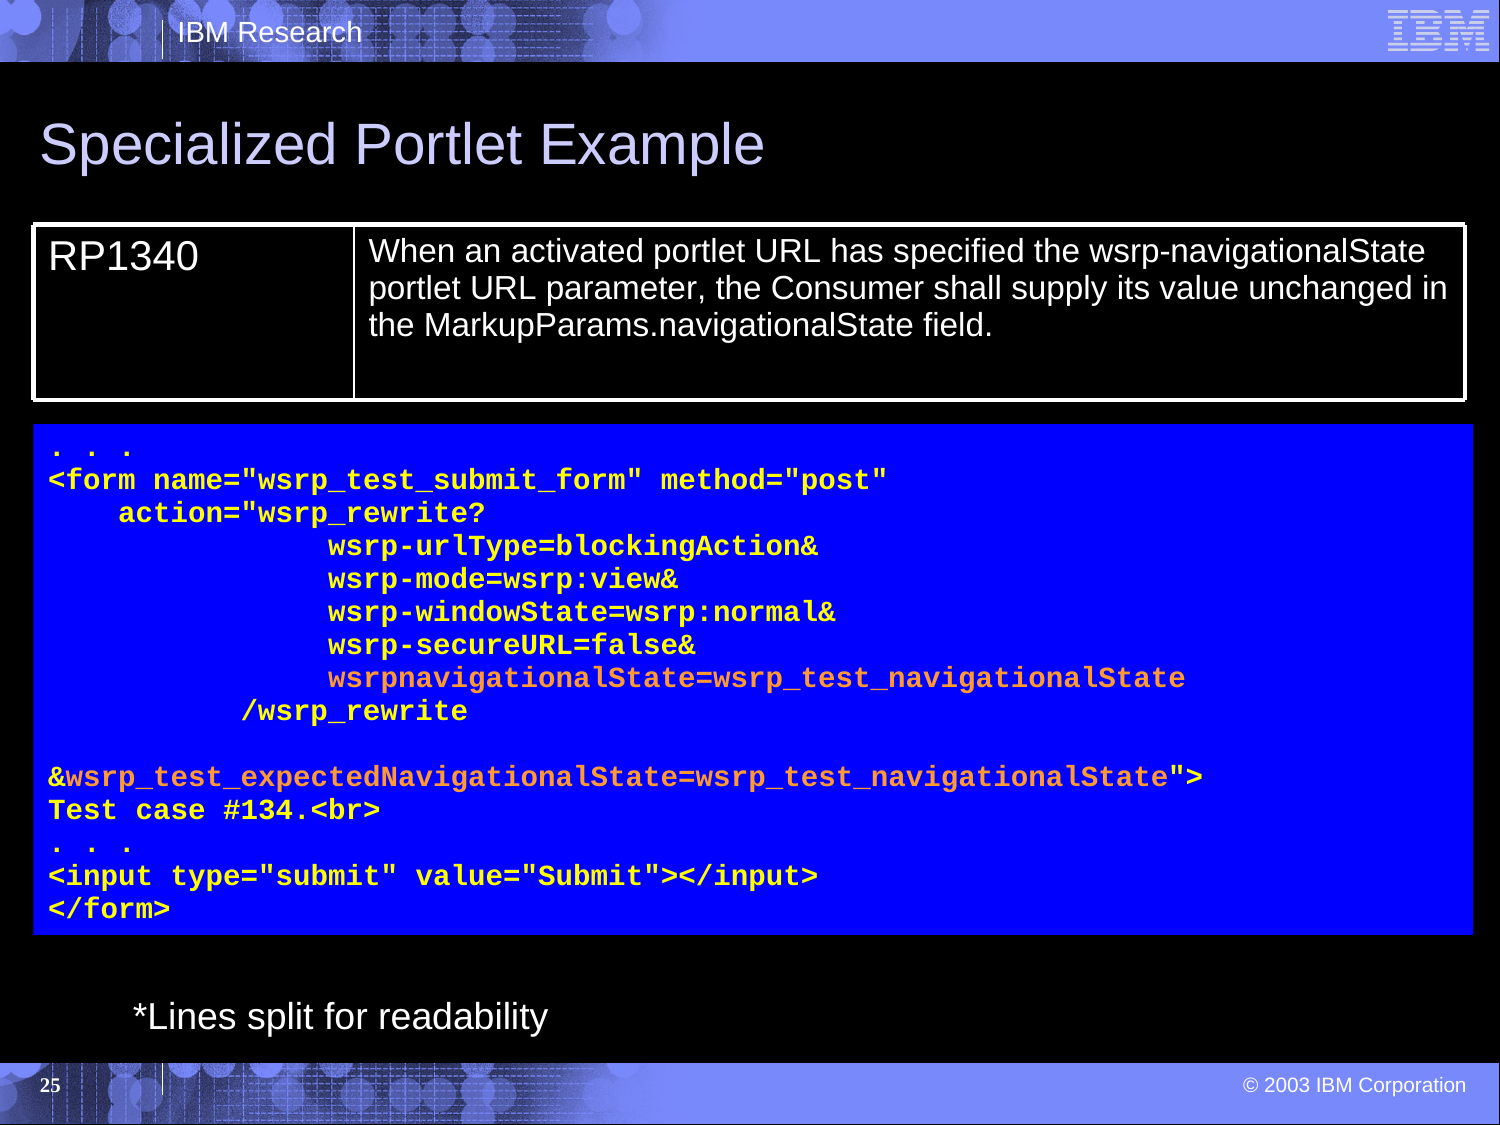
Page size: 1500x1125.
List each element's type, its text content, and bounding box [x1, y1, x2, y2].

picture [0, 0, 1499, 62]
text_box RP1340 [36, 227, 353, 398]
title Specialized Portlet Example [25, 102, 1378, 184]
text_box . . . <form name="wsrp_test_submit_form" method="post" action="wsrp_rewrite? wsrp-urlType=blockingAction& wsrp-mode=wsrp:view& wsrp-windowState=wsrp:normal& wsrp-secureURL=false& wsrpnavigationalState=wsrp_test_navigationalState /wsrp_rewrite &wsrp_test_expectedNavigationalState=wsrp_test_navigationalState"> Test case #134.<br> . . . <input type="submit" value="Submit"></input> </form> [33, 424, 1474, 935]
text_box *Lines split for readability [118, 987, 687, 1046]
text_box When an activated portlet URL has specified the wsrp-navigationalState portlet URL parameter, the Consumer shall supply its value unchanged in the MarkupParams.navigationalState field. [355, 227, 1463, 398]
picture [0, 1063, 1499, 1124]
